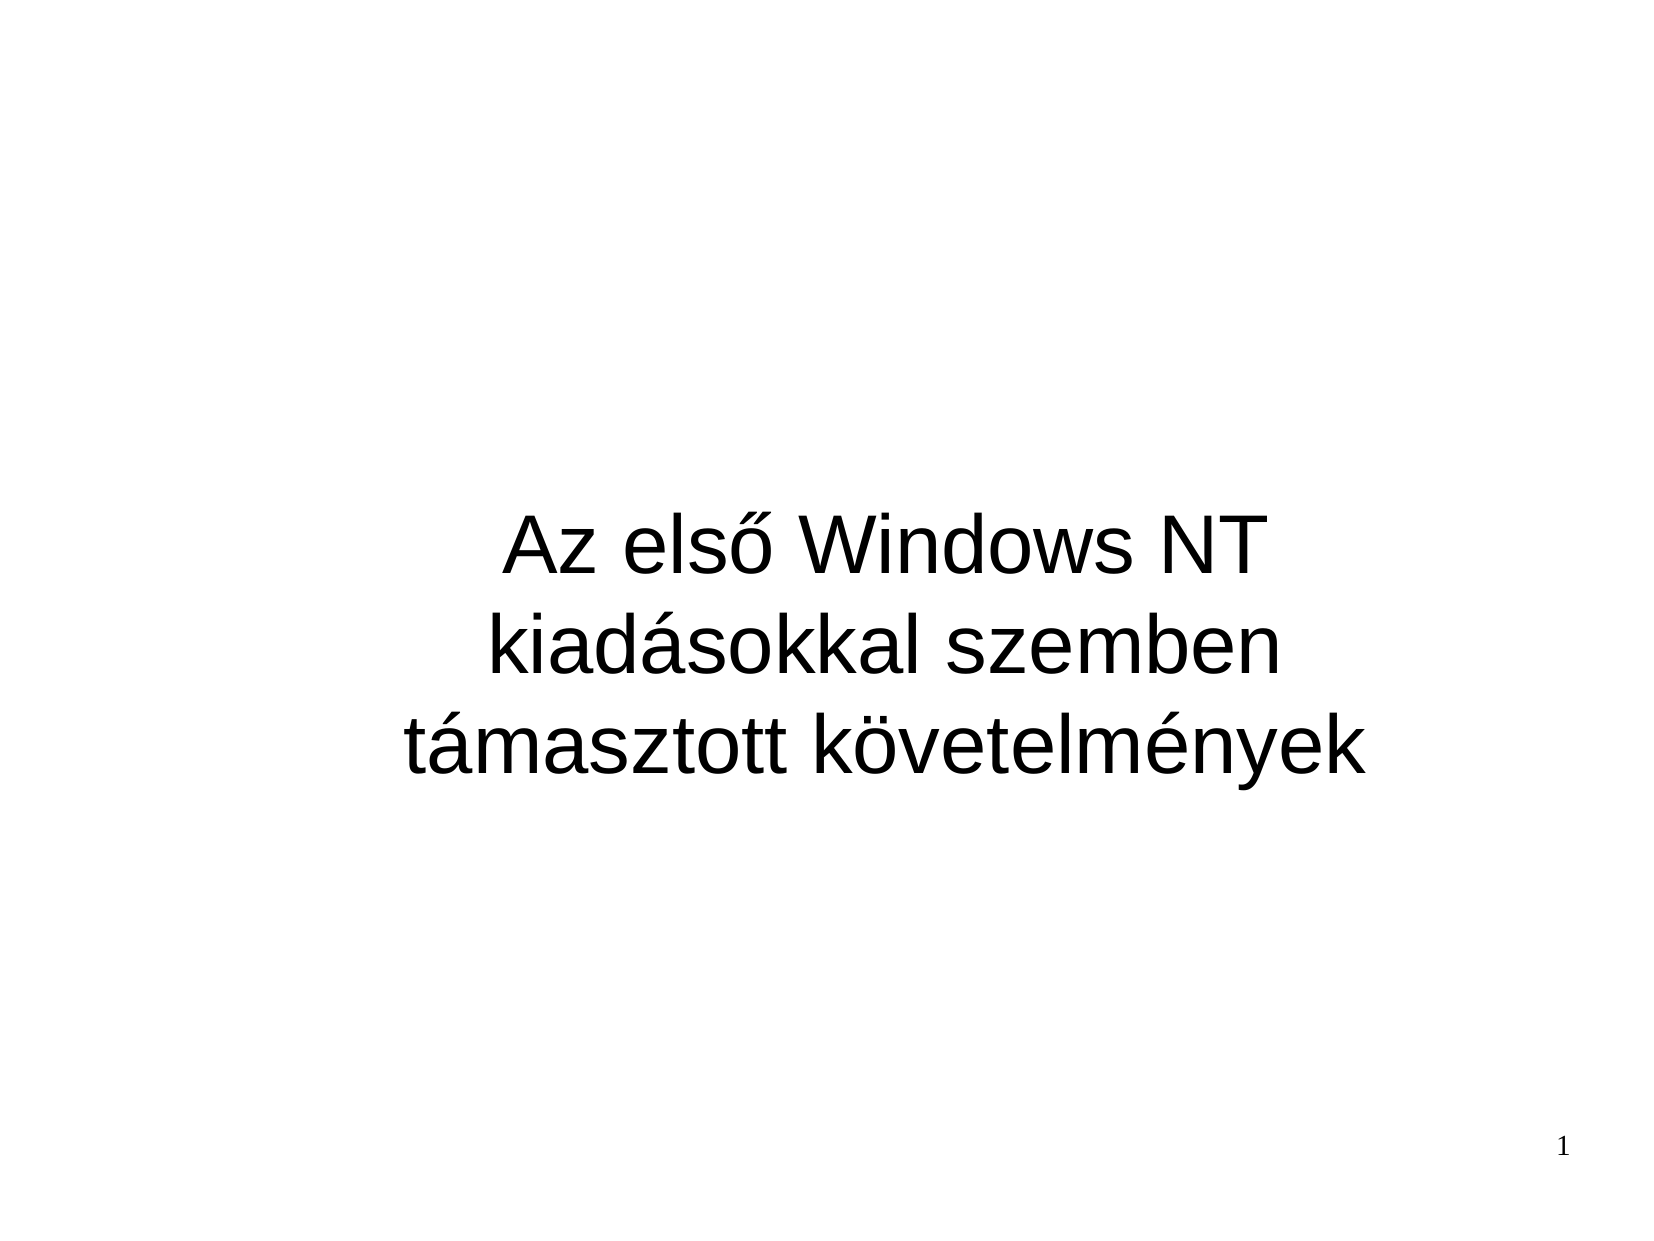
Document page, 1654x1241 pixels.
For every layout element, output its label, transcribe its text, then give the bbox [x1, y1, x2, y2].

subtitle Az első Windows NT kiadásokkal szemben támasztott követelmények [306, 482, 1465, 660]
